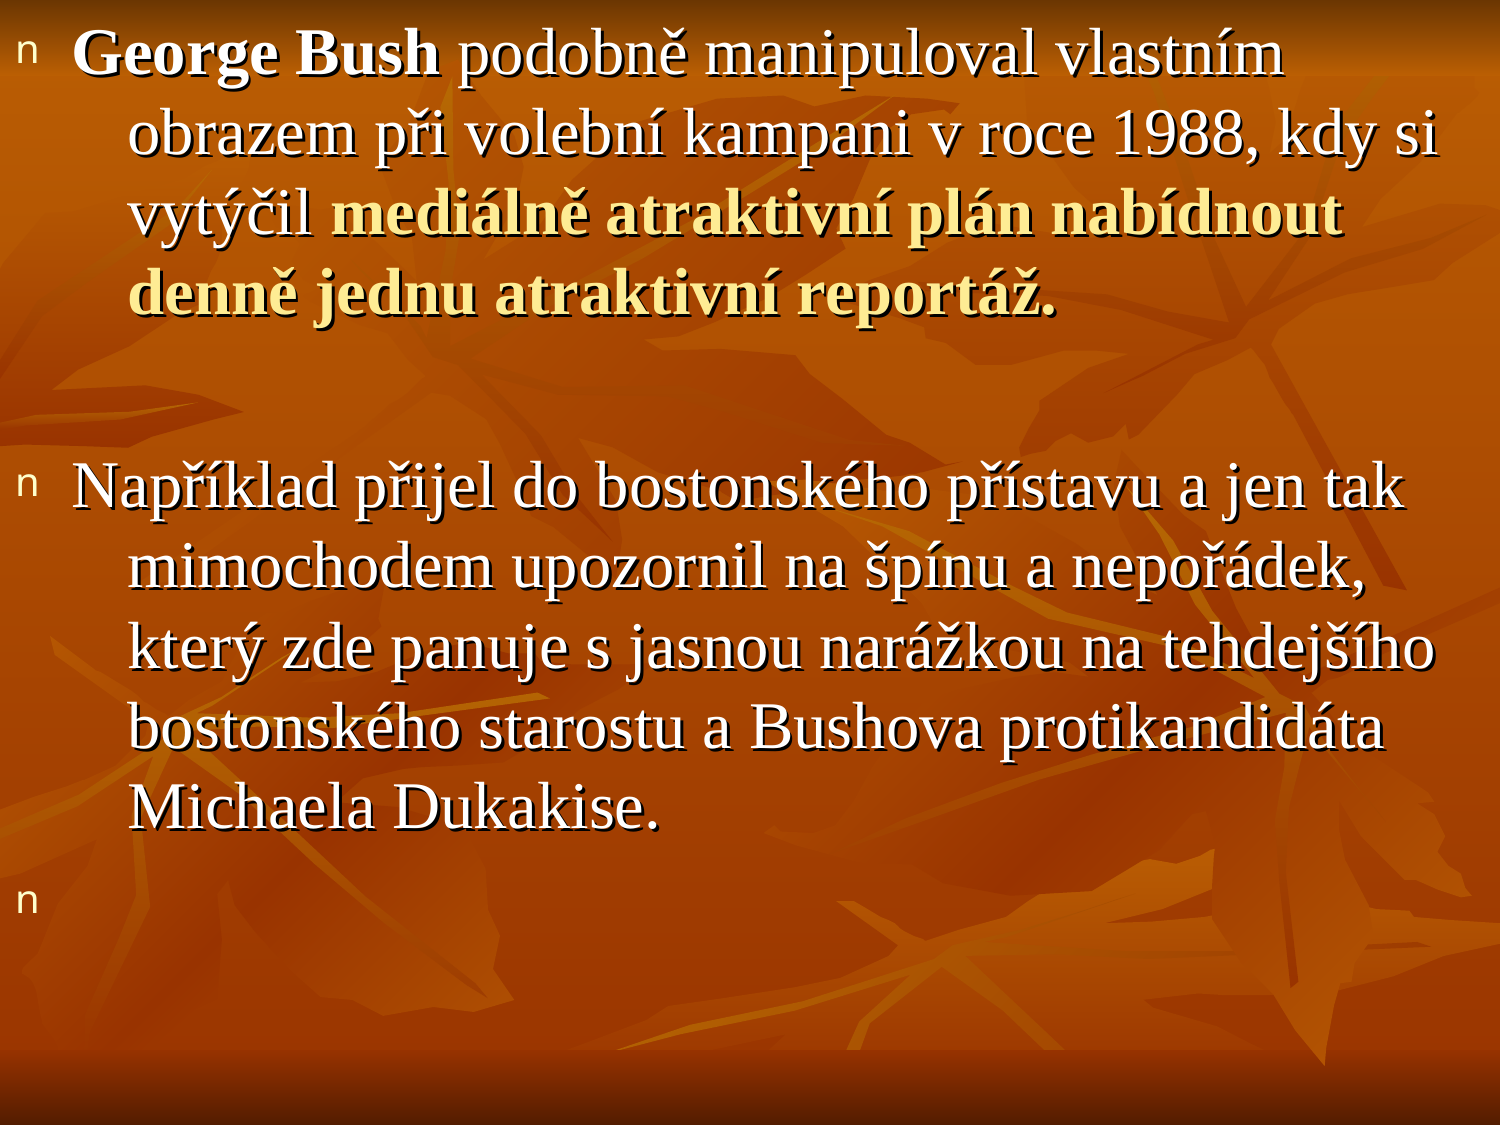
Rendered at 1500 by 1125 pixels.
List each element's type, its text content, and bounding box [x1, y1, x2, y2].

list George Bush podobně manipuloval vlastním obrazem při volební kampani v roce 1988, kdy si vytýčil mediálně atraktivní plán nabídnout denně jednu atraktivní reportáž. Například přijel do bostonského přístavu a jen tak mimochodem upozornil na špínu a nepořádek, který zde panuje s jasnou narážkou na tehdejšího bostonského starostu a Bushova protikandidáta Michaela Dukakise. [0, 0, 1500, 1125]
